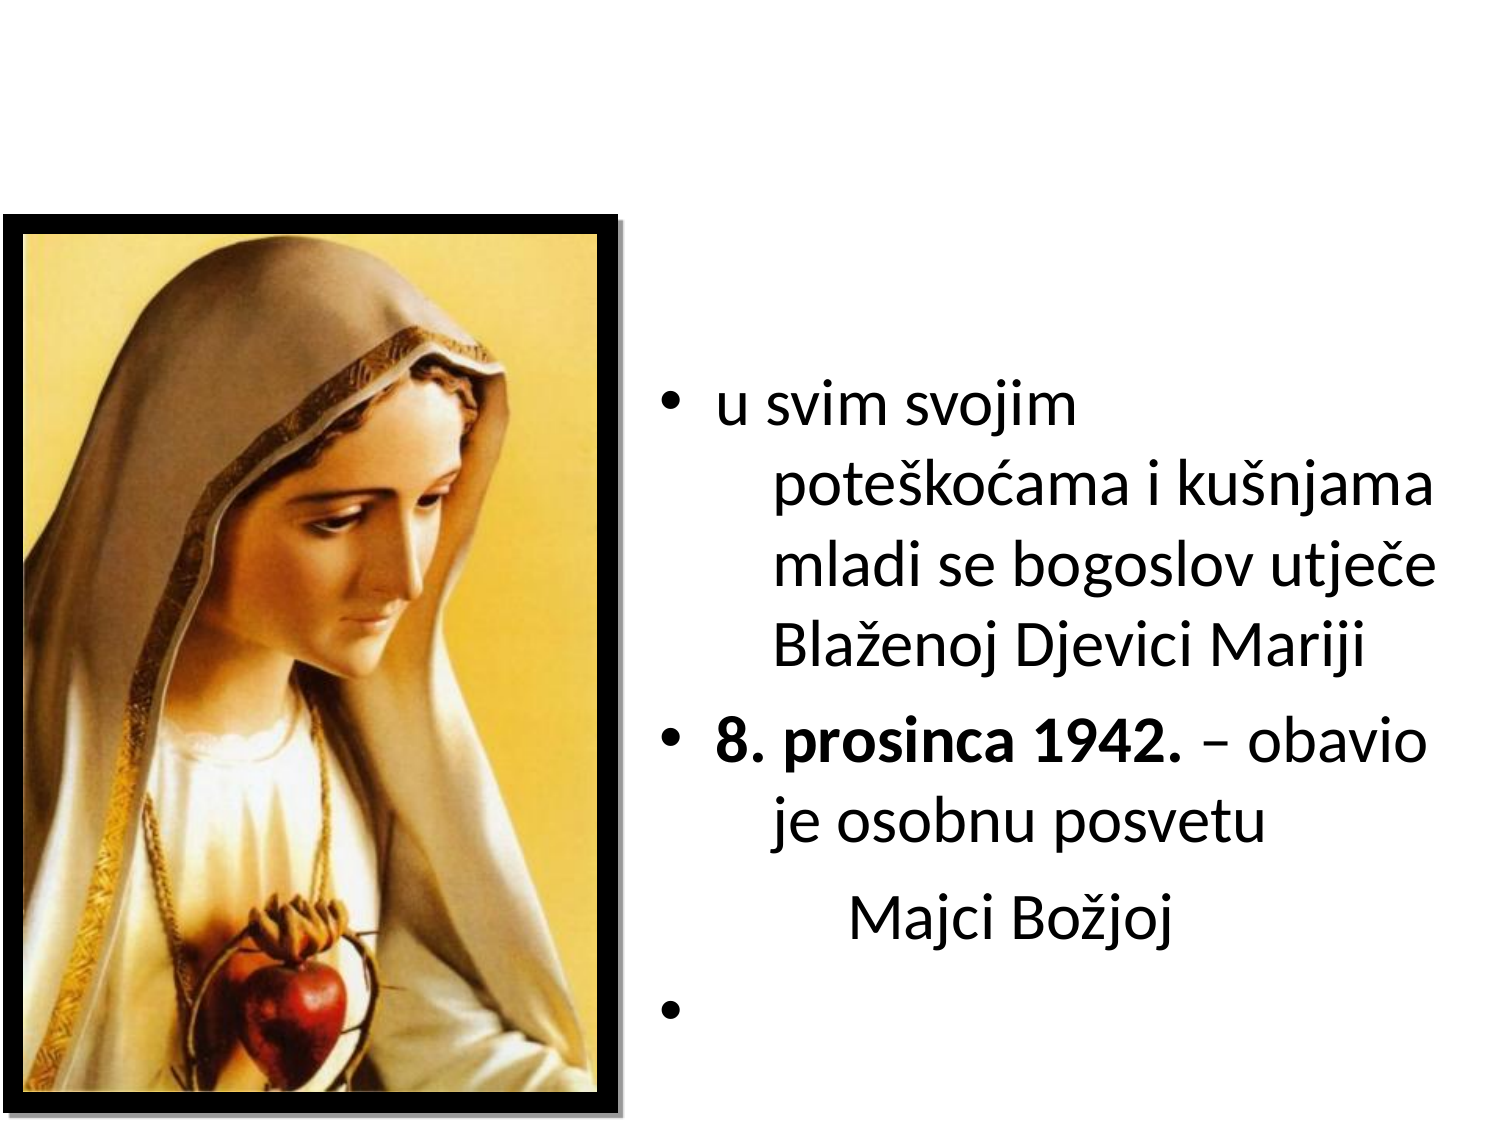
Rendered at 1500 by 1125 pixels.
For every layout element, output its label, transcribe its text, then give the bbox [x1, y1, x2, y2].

picture [23, 234, 598, 1093]
title Posveta Blaženoj Djevici Mariji [75, 45, 1426, 233]
list u svim svojim poteškoćama i kušnjama mladi se bogoslov utječe Blaženoj Djevici Mariji 8. prosinca 1942. – obavio je osobnu posvetu Majci Božjoj [644, 351, 1456, 1008]
